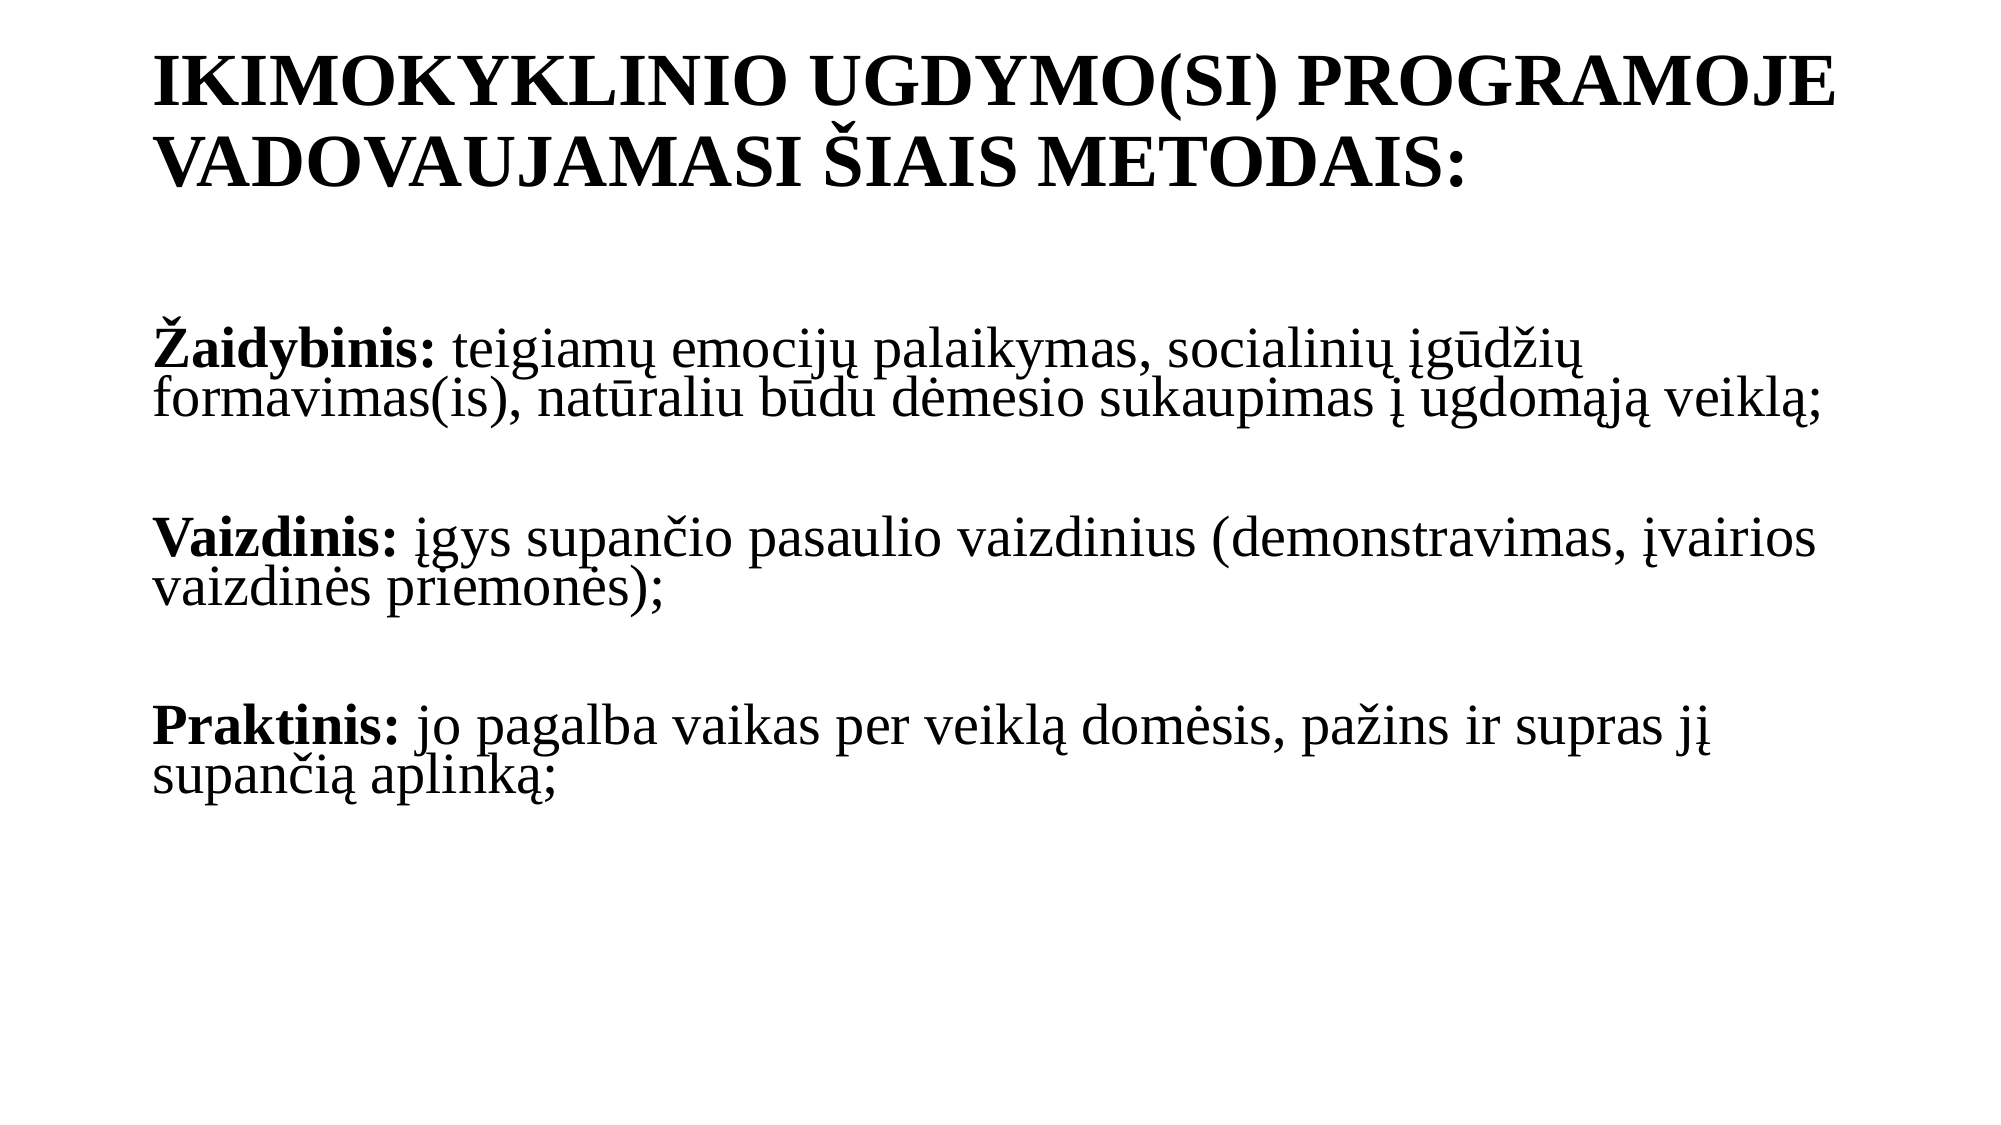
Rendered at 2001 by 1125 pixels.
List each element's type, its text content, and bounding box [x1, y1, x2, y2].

list Žaidybinis: teigiamų emocijų palaikymas, socialinių įgūdžių formavimas(is), natūraliu būdu dėmesio sukaupimas į ugdomąją veiklą; Vaizdinis: įgys supančio pasaulio vaizdinius (demonstravimas, įvairios vaizdinės priemonės); Praktinis: jo pagalba vaikas per veiklą domėsis, pažins ir supras jį supančią aplinką; [137, 230, 1863, 945]
title IKIMOKYKLINIO UGDYMO(SI) PROGRAMOJE VADOVAUJAMASI ŠIAIS METODAIS: [137, 12, 1863, 230]
